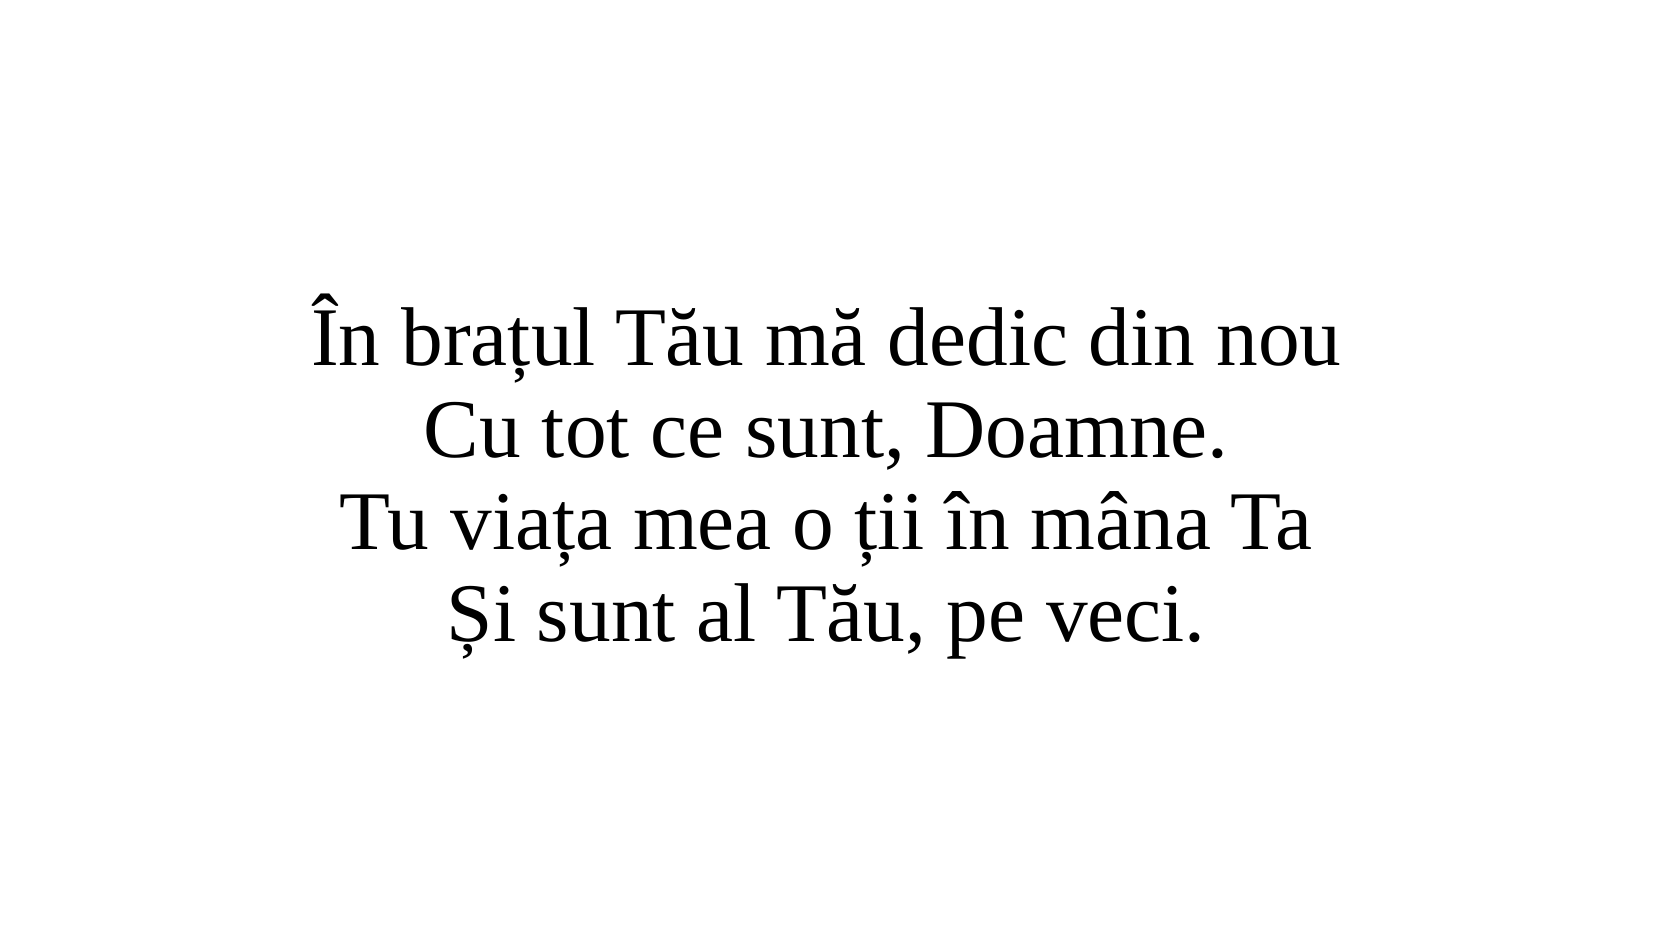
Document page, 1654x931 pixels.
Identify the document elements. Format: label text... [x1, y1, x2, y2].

subtitle În brațul Tău mă dedic din nou Cu tot ce sunt, Doamne. Tu viața mea o ții în mâna Ta Și sunt al Tău, pe veci. [165, 205, 1489, 745]
